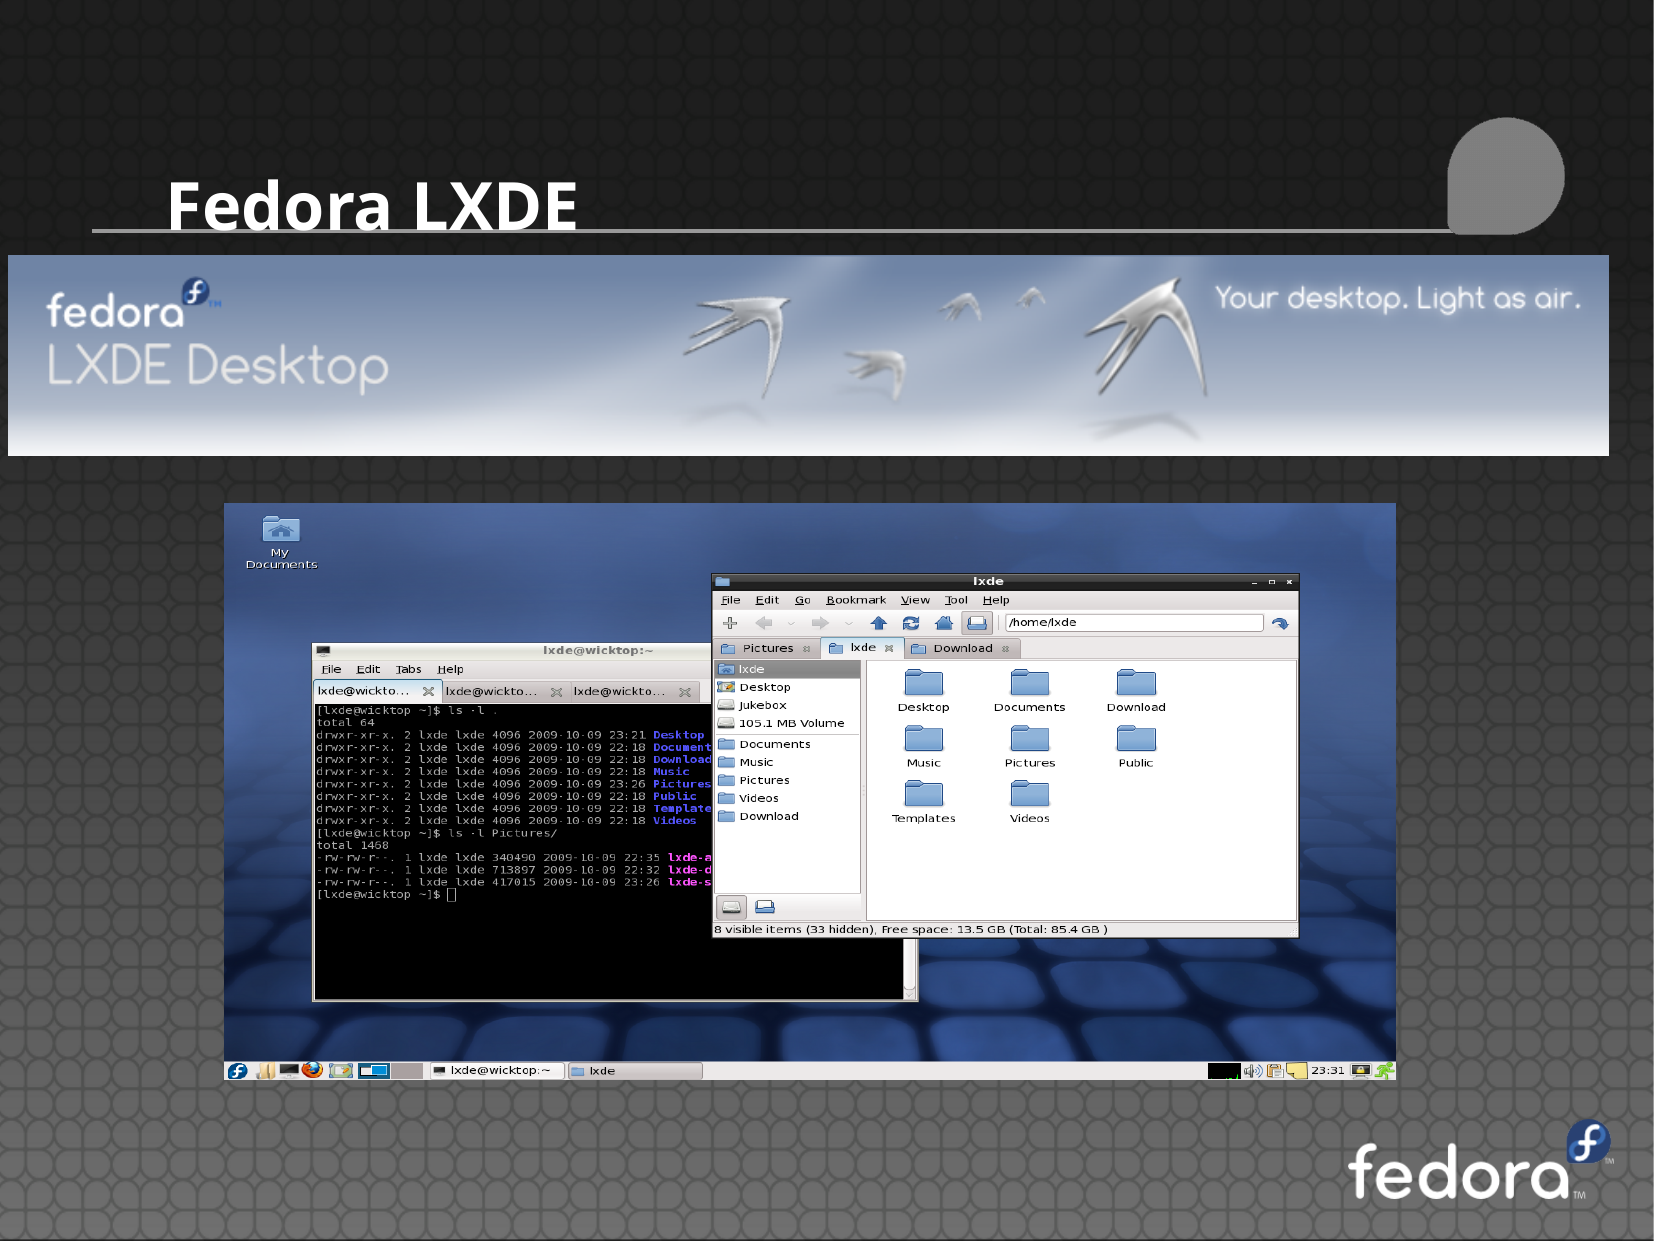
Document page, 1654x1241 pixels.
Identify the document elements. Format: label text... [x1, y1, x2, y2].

picture [0, 0, 1654, 1241]
title Fedora LXDE [165, 136, 1654, 273]
